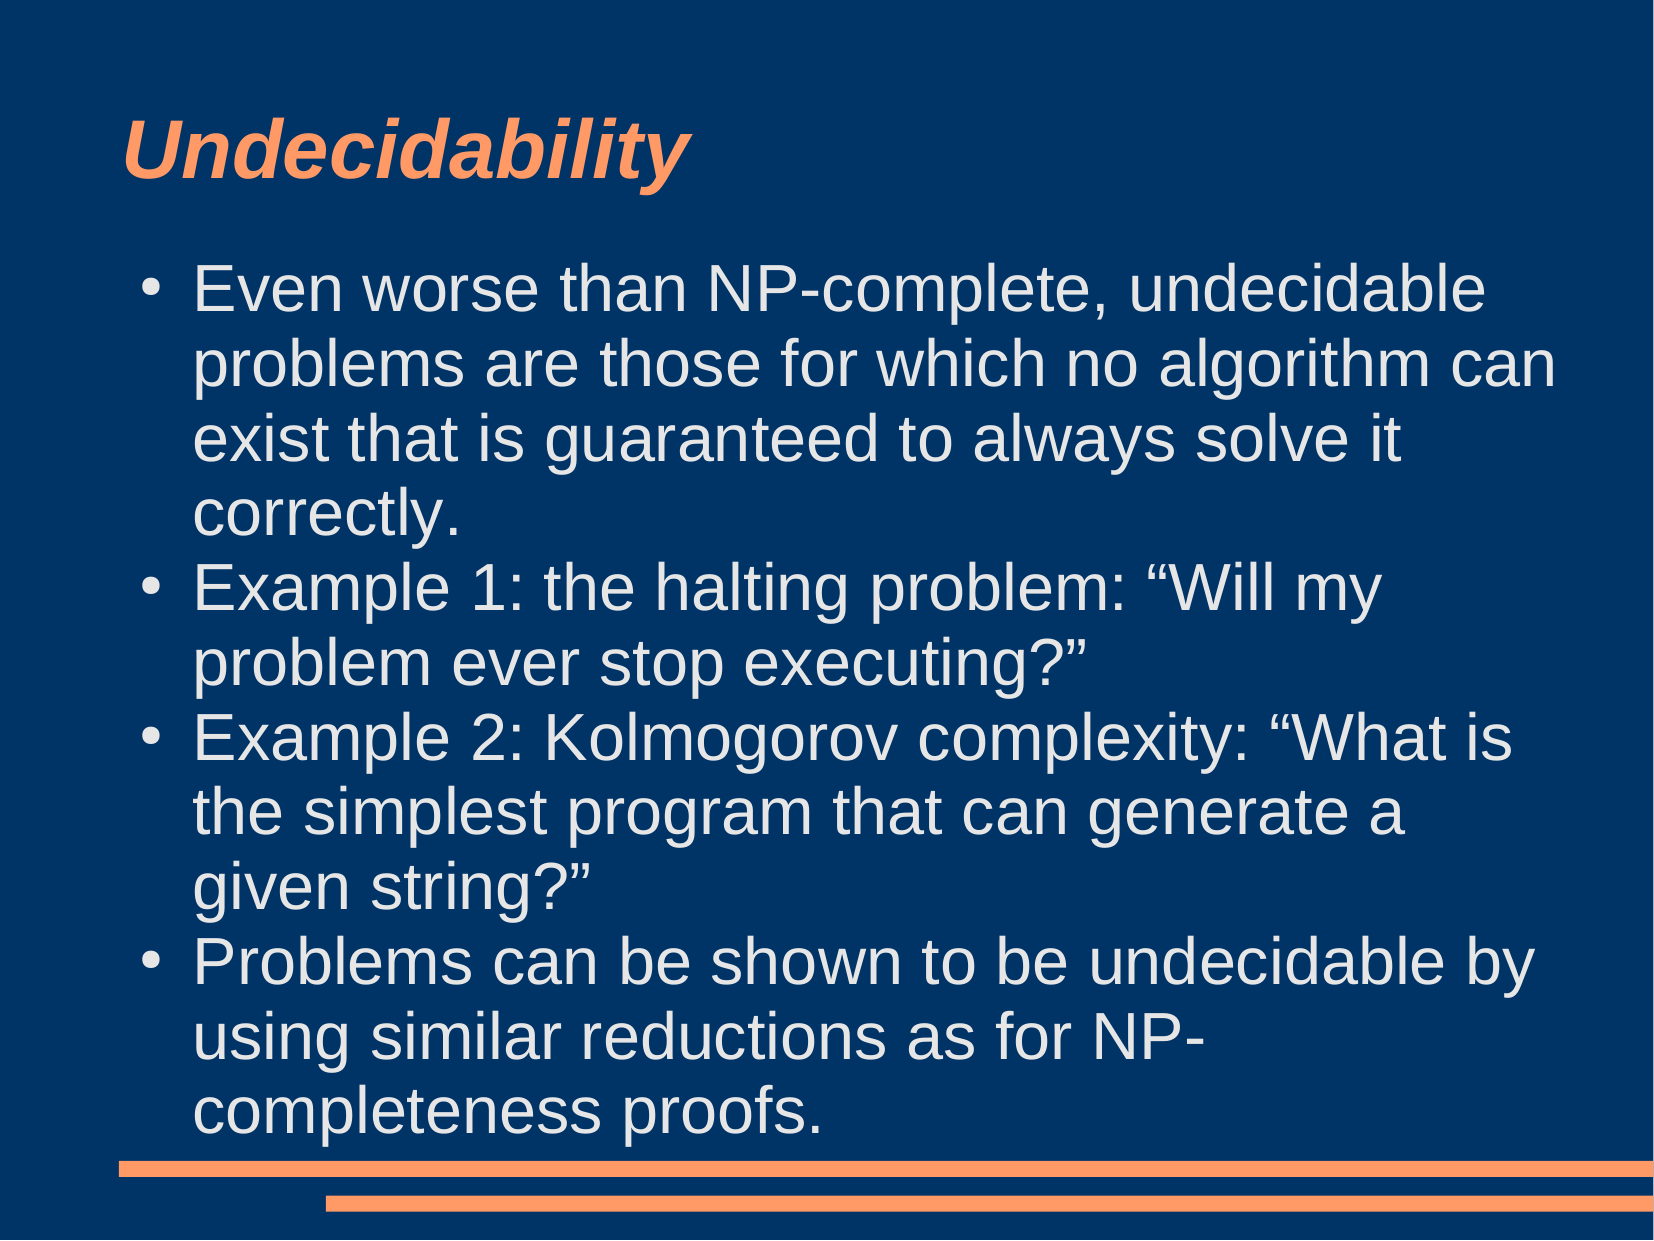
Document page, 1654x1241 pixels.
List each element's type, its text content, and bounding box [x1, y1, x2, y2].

list Even worse than NP-complete, undecidable problems are those for which no algorithm can exist that is guaranteed to always solve it correctly. Example 1: the halting problem: “Will my problem ever stop executing?” Example 2: Kolmogorov complexity: “What is the simplest program that can generate a given string?” Problems can be shown to be undecidable by using similar reductions as for NP-completeness proofs. [121, 251, 1561, 1149]
title Undecidability [121, 46, 1534, 251]
